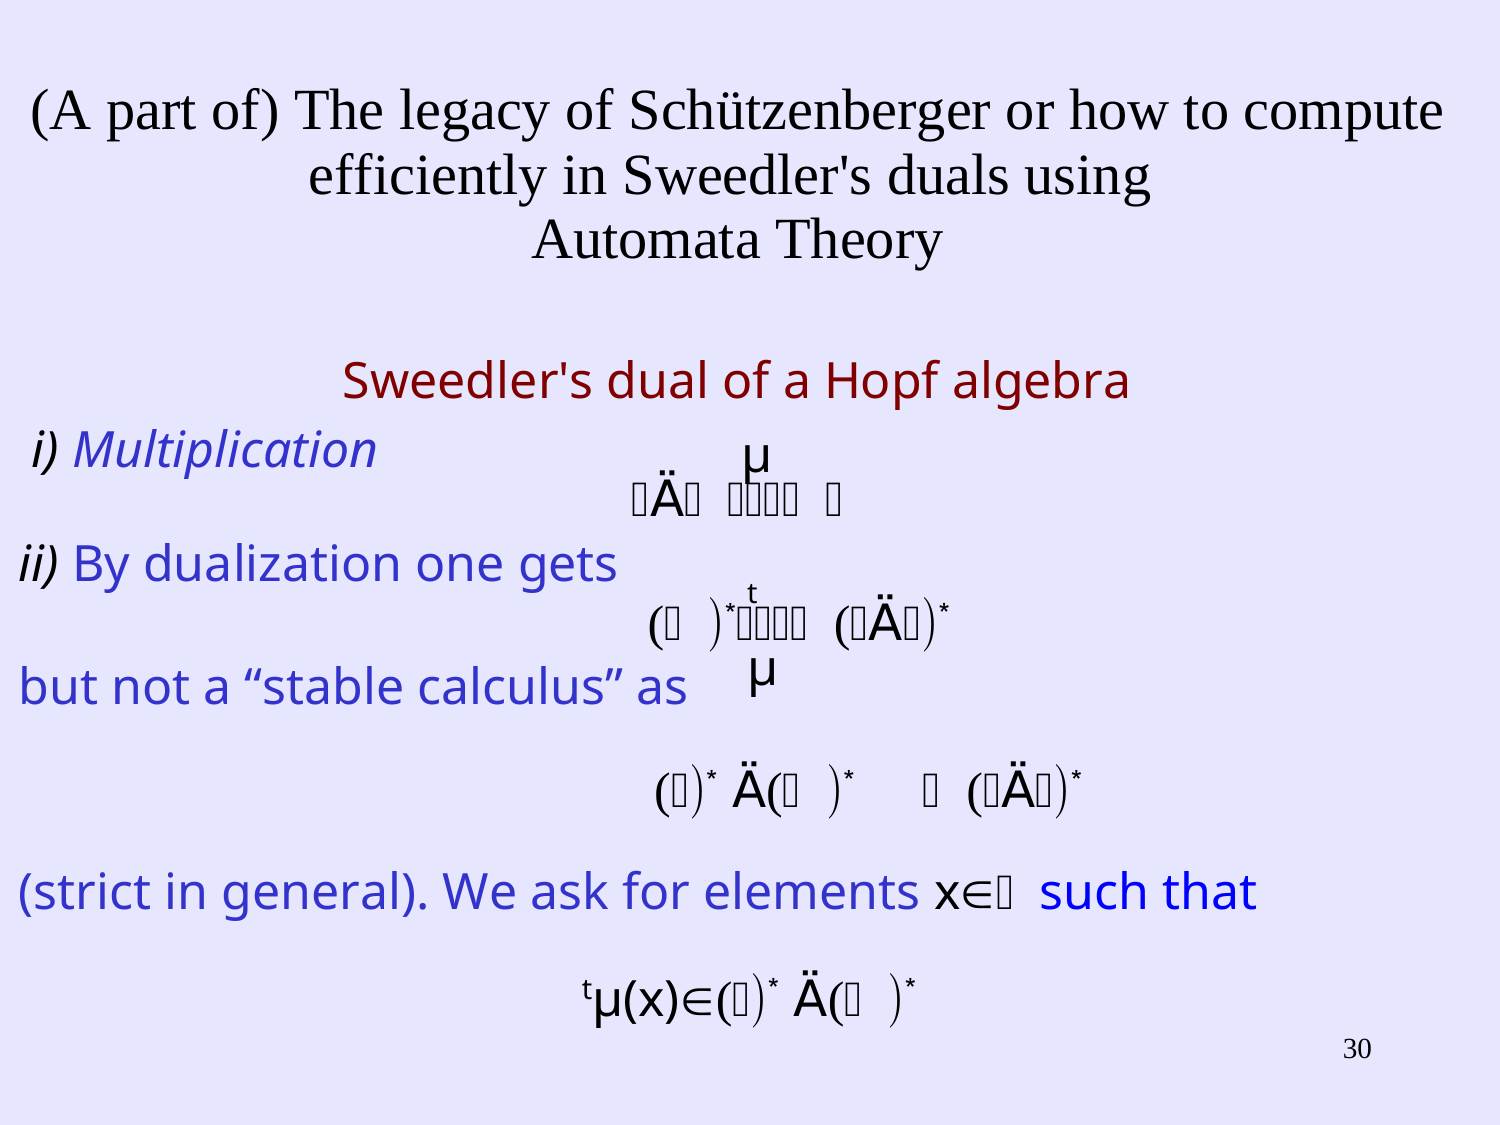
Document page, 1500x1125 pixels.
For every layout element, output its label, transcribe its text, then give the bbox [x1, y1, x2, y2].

text_box µ [726, 413, 784, 512]
text_box ()* Ä( )*  (Ä)* [572, 755, 1164, 857]
text_box (A part of) The legacy of Schützenberger or how to compute efficiently in Sweedler's duals using Automata Theory Sweedler's dual of a Hopf algebra i) Multiplication Ä   ii) By dualization one gets ( )* (Ä)* but not a “stable calculus” as (strict in general). We ask for elements x such that [18, 70, 1472, 932]
text_box tµ [732, 561, 801, 660]
text_box tµ(x)()* Ä( )* [567, 956, 981, 1058]
